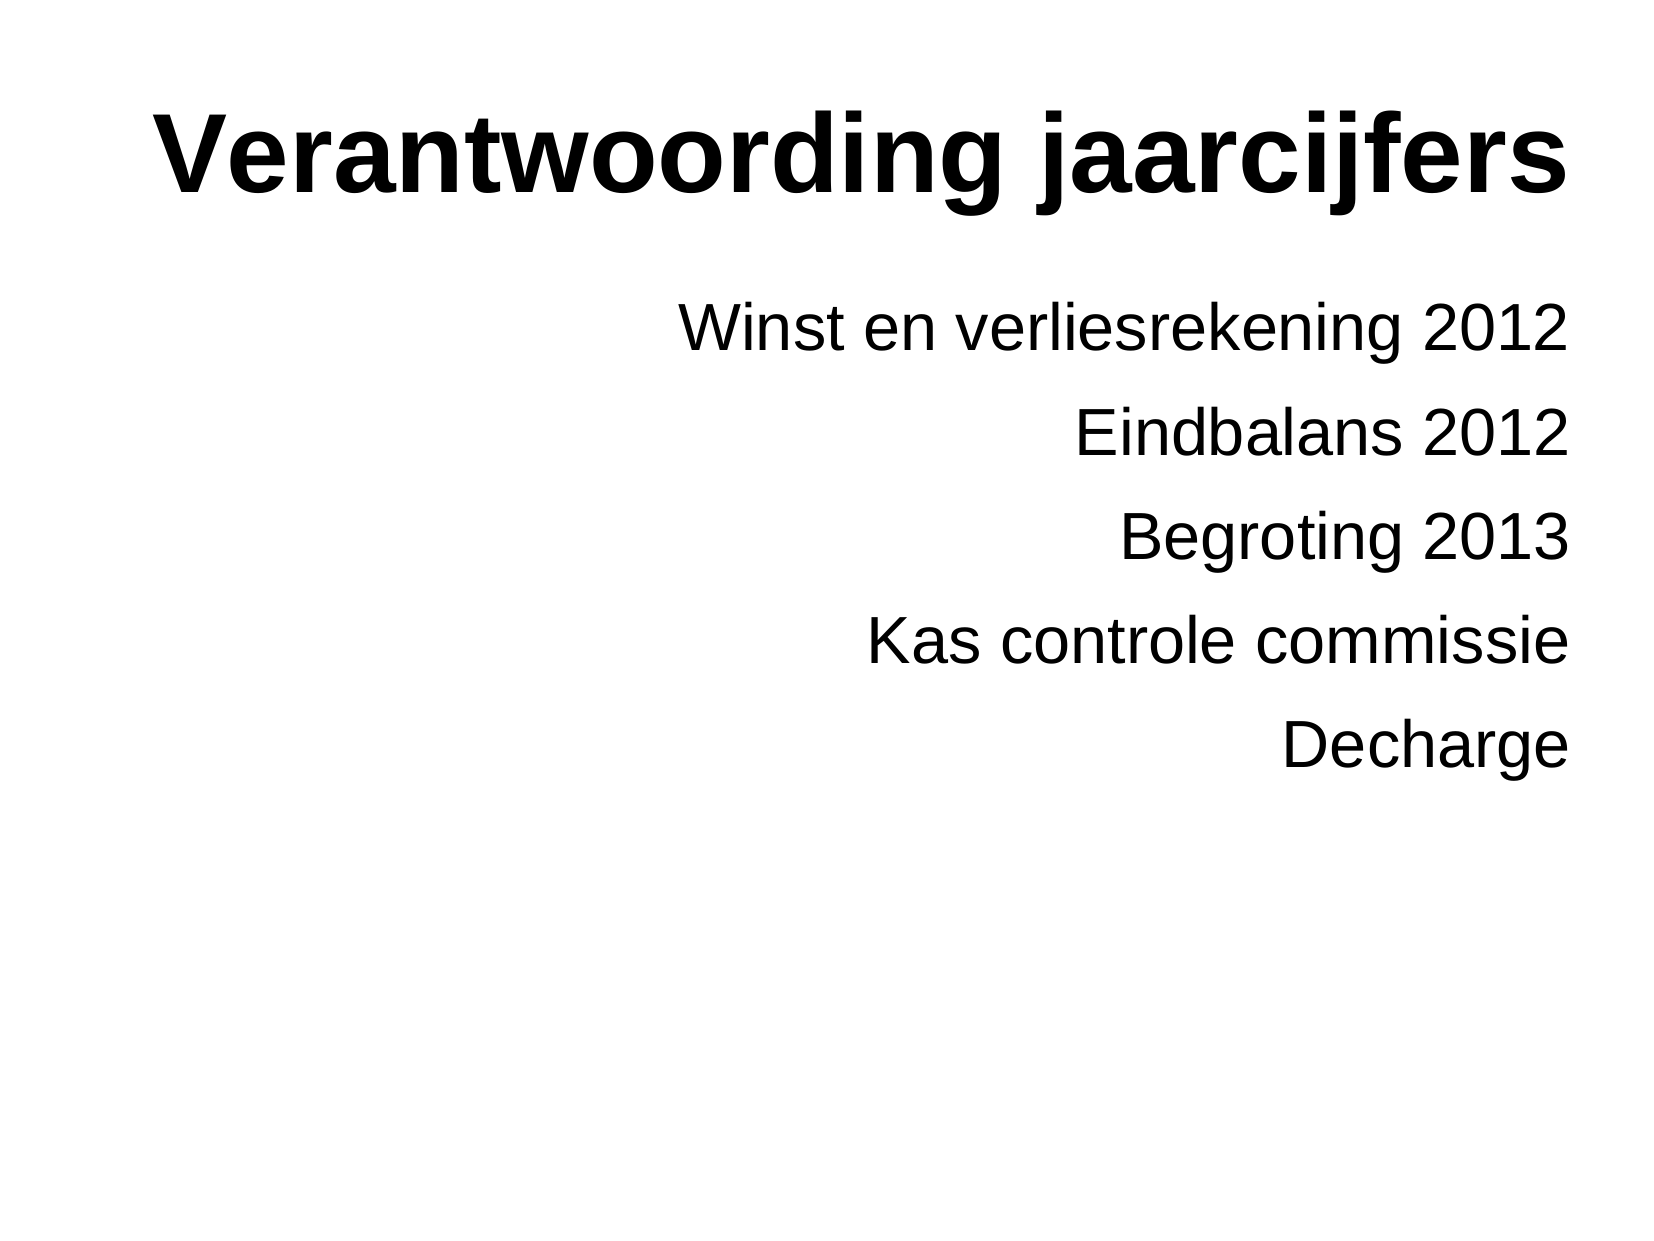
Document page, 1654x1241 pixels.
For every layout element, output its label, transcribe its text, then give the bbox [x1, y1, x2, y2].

title Verantwoording jaarcijfers [82, 56, 1571, 250]
list Winst en verliesrekening 2012 Eindbalans 2012 Begroting 2013 Kas controle commissie Decharge [82, 290, 1571, 1094]
